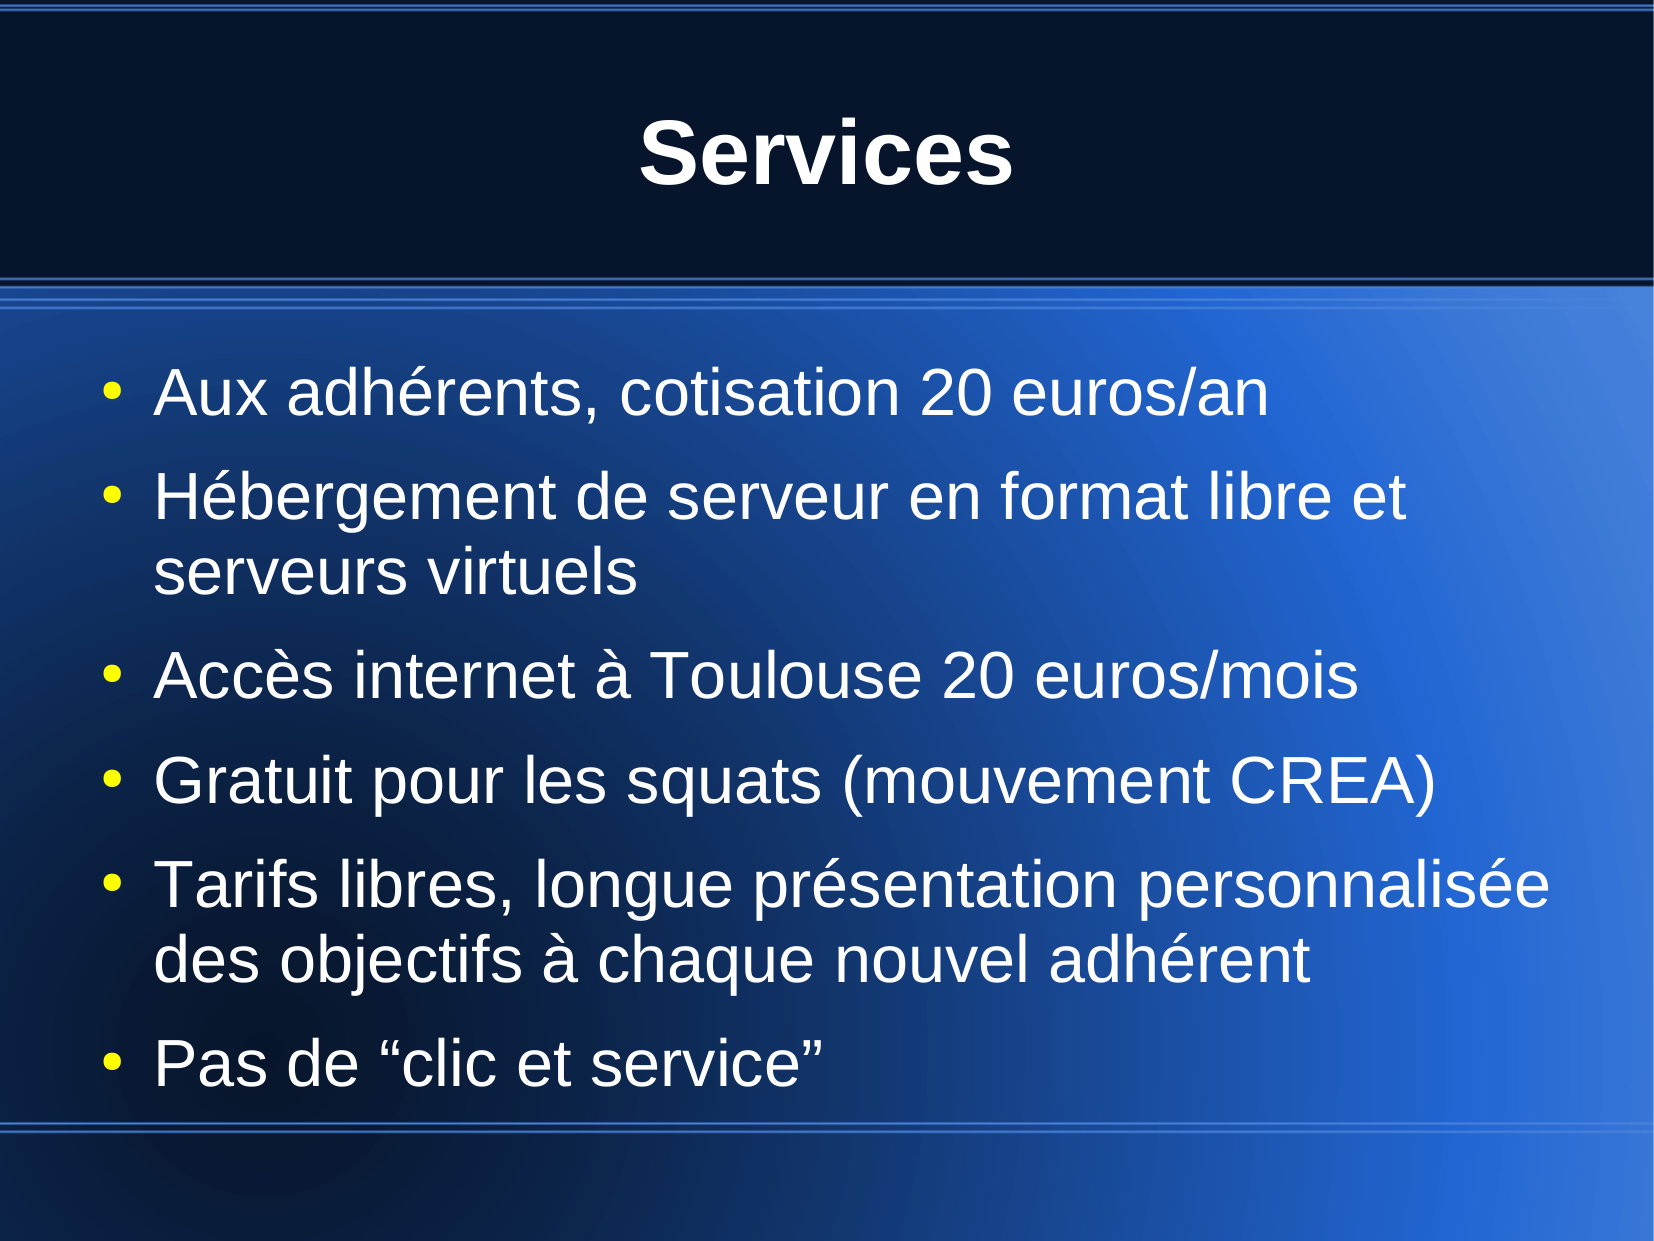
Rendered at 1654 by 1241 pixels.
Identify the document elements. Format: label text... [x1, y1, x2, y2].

list Aux adhérents, cotisation 20 euros/an Hébergement de serveur en format libre et serveurs virtuels Accès internet à Toulouse 20 euros/mois Gratuit pour les squats (mouvement CREA) Tarifs libres, longue présentation personnalisée des objectifs à chaque nouvel adhérent Pas de “clic et service” [82, 355, 1571, 1159]
title Services [82, 56, 1571, 250]
picture [0, 0, 1654, 1241]
